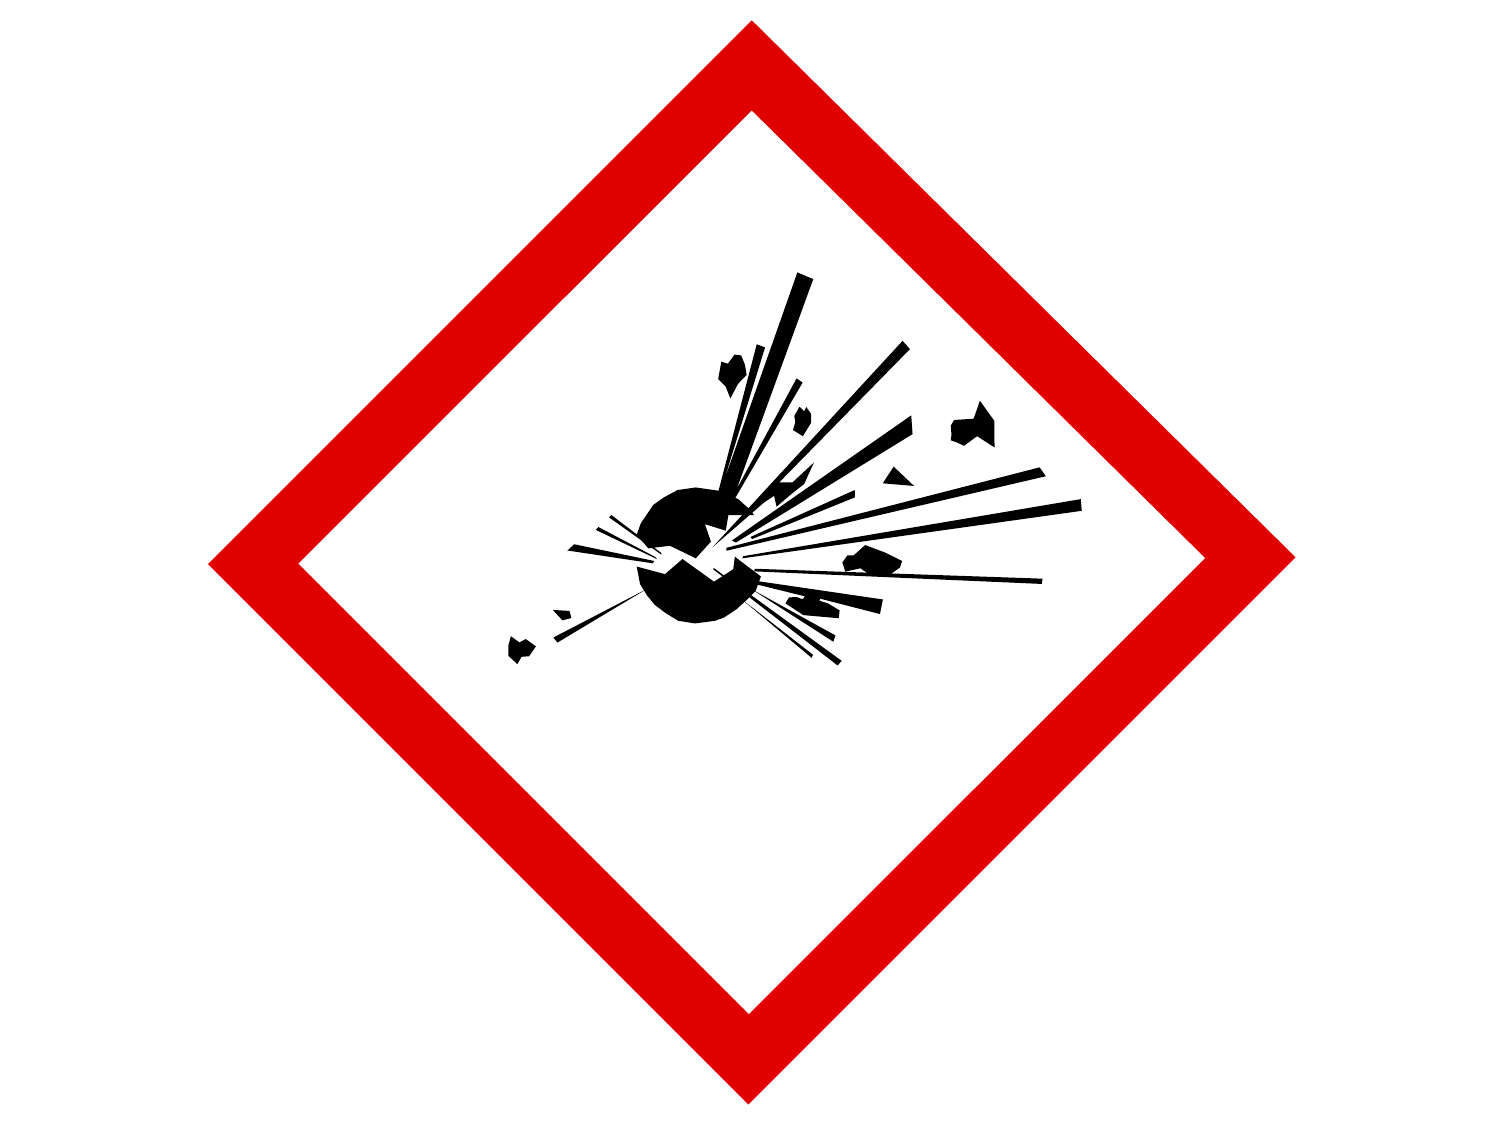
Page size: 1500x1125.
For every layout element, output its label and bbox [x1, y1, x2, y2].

text_box [207, 20, 1296, 1105]
